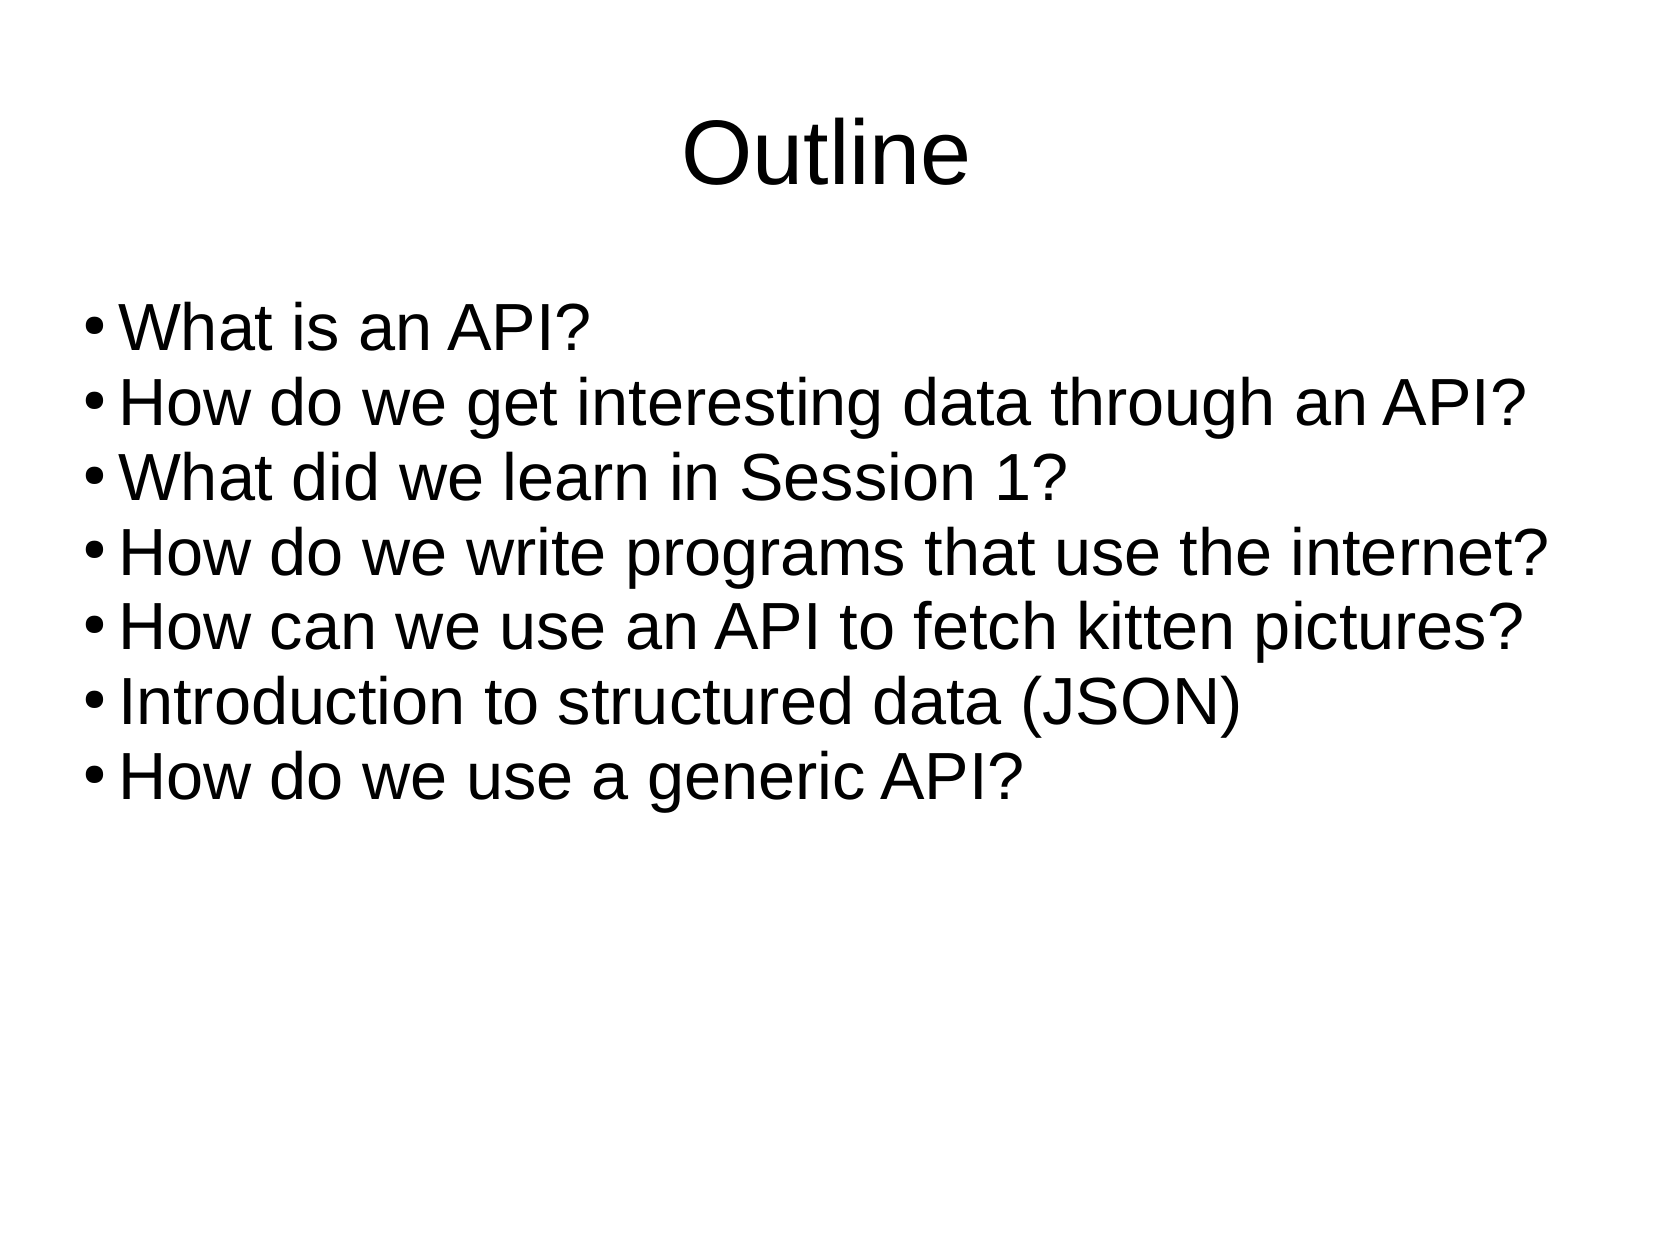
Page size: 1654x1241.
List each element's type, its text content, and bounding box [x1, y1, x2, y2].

subtitle What is an API? How do we get interesting data through an API? What did we learn in Session 1? How do we write programs that use the internet? How can we use an API to fetch kitten pictures? Introduction to structured data (JSON) How do we use a generic API? [82, 290, 1571, 1010]
title Outline [82, 49, 1571, 257]
